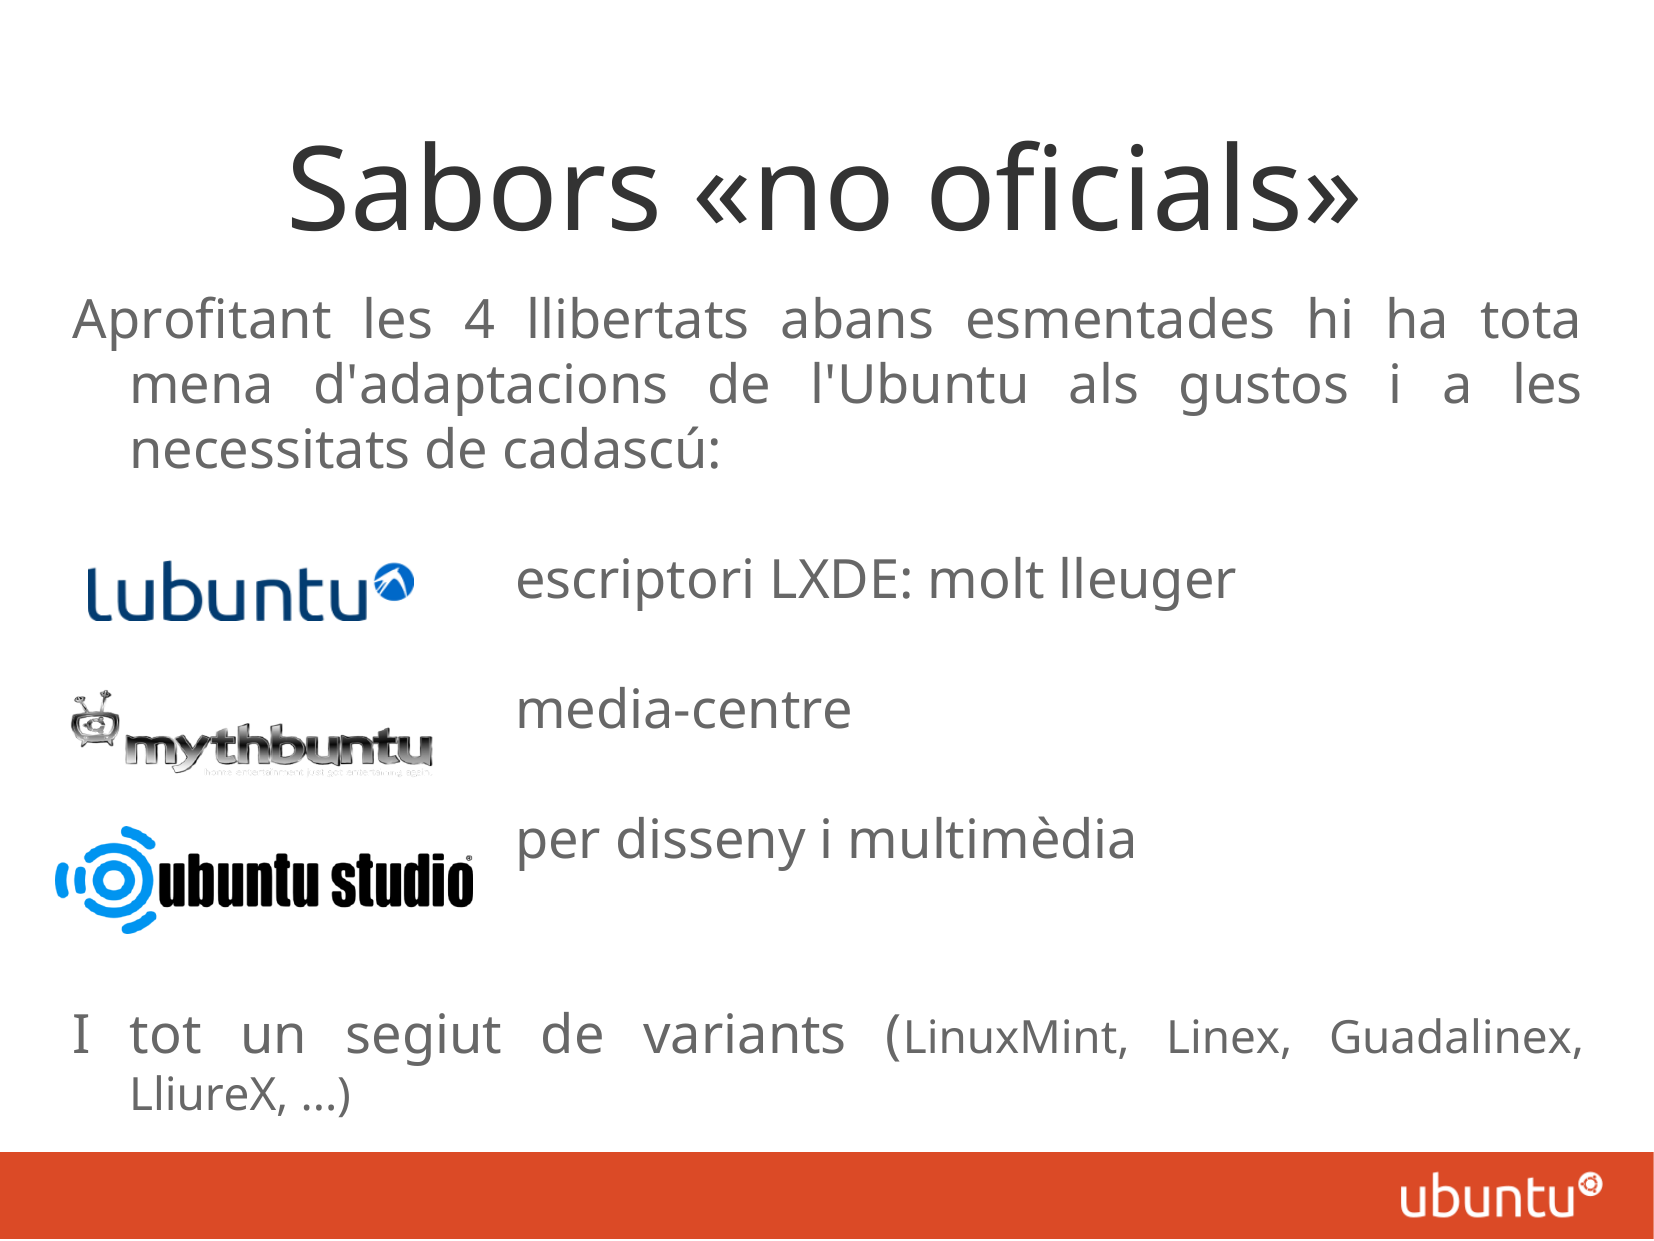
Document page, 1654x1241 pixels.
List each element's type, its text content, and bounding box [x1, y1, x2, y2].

title Sabors «no oficials» [55, 59, 1595, 326]
picture [88, 560, 414, 621]
picture [0, 1152, 1654, 1239]
picture [55, 826, 473, 934]
subtitle Aprofitant les 4 llibertats abans esmentades hi ha tota mena d'adaptacions de l'Ubuntu als gustos i a les necessitats de cadascú: escriptori LXDE: molt lleuger media-centre per disseny i multimèdia I tot un segiut de variants (LinuxMint, Linex, Guadalinex, LliureX, ...) [72, 292, 1585, 1112]
picture [59, 679, 445, 783]
